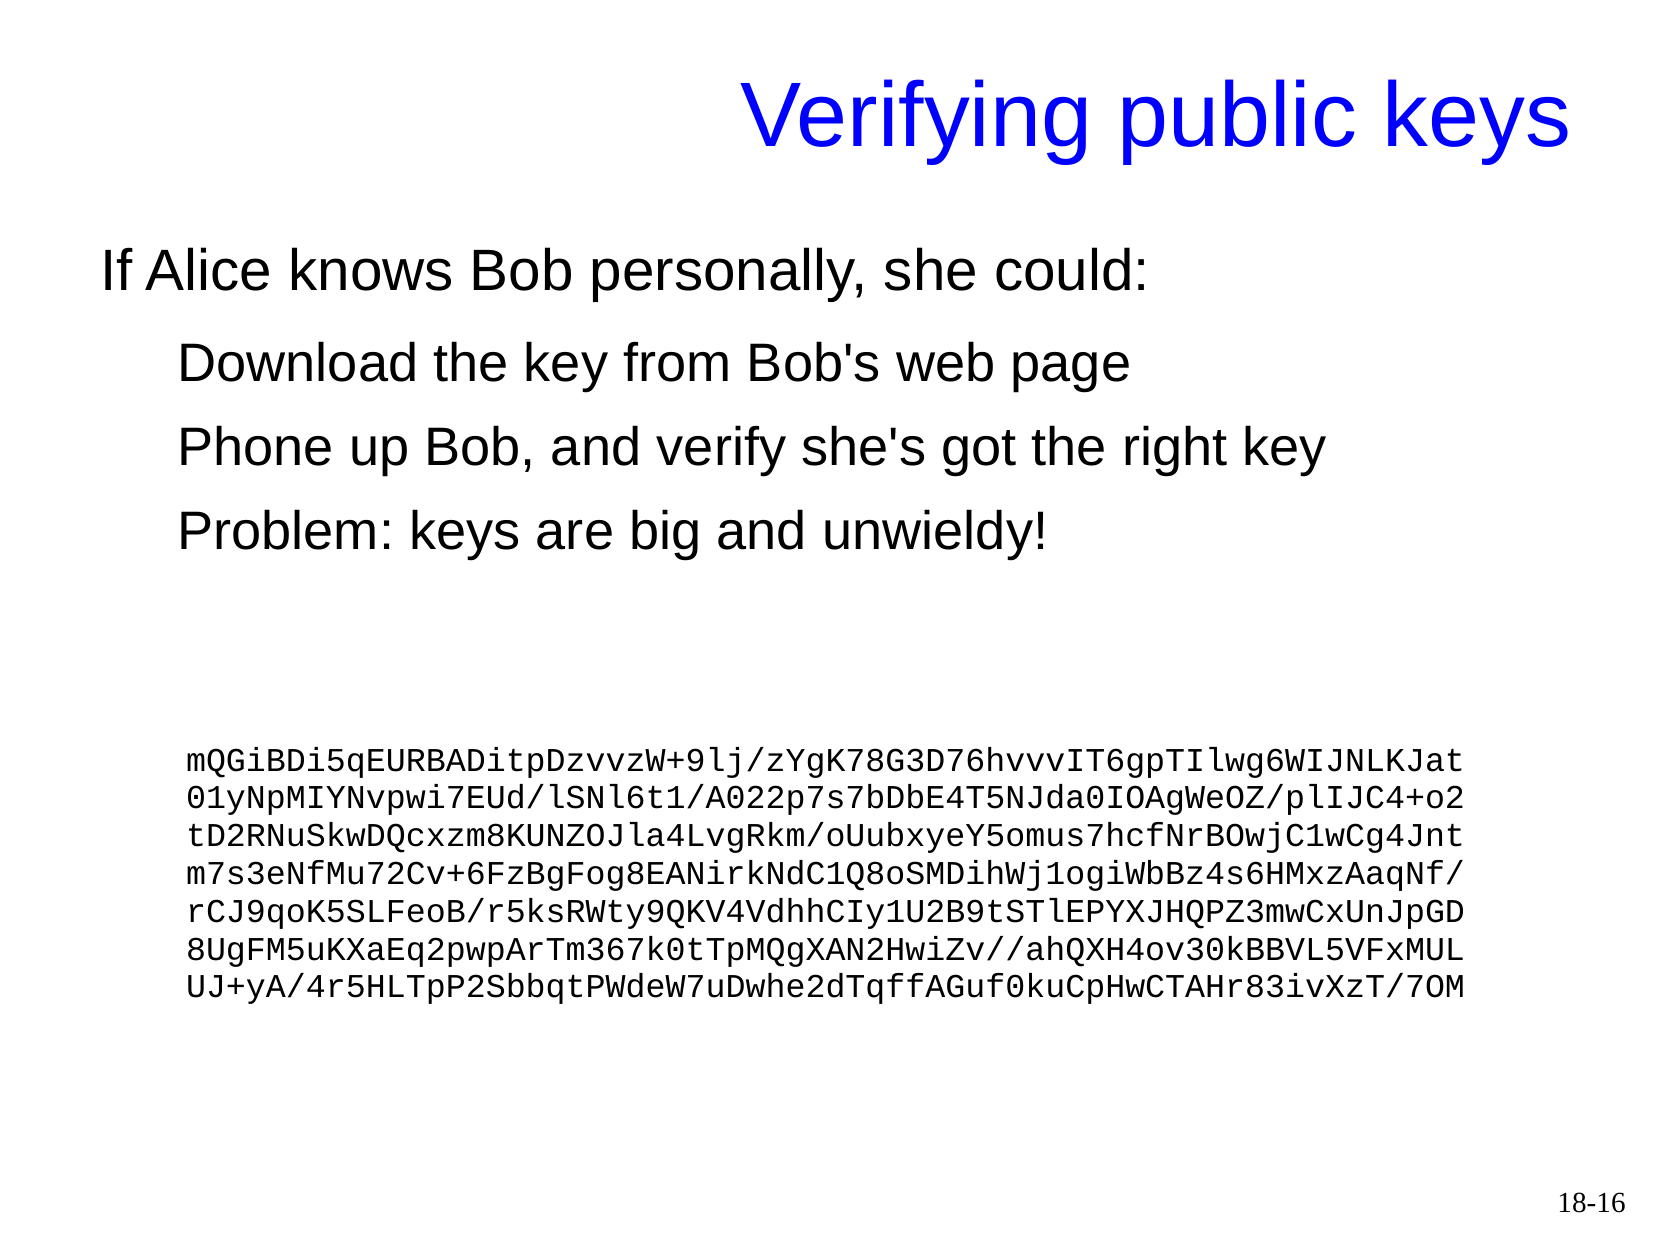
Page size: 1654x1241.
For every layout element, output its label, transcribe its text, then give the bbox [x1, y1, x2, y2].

text_box mQGiBDi5qEURBADitpDzvvzW+9lj/zYgK78G3D76hvvvIT6gpTIlwg6WIJNLKJat 01yNpMIYNvpwi7EUd/lSNl6t1/A022p7s7bDbE4T5NJda0IOAgWeOZ/plIJC4+o2 tD2RNuSkwDQcxzm8KUNZOJla4LvgRkm/oUubxyeY5omus7hcfNrBOwjC1wCg4Jnt m7s3eNfMu72Cv+6FzBgFog8EANirkNdC1Q8oSMDihWj1ogiWbBz4s6HMxzAaqNf/ rCJ9qoK5SLFeoB/r5ksRWty9QKV4VdhhCIy1U2B9tSTlEPYXJHQPZ3mwCxUnJpGD 8UgFM5uKXaEq2pwpArTm367k0tTpMQgXAN2HwiZv//ahQXH4ov30kBBVL5VFxMUL UJ+yA/4r5HLTpP2SbbqtPWdeW7uDwhe2dTqffAGuf0kuCpHwCTAHr83ivXzT/7OM [171, 736, 1481, 1016]
title Verifying public keys [84, 11, 1573, 219]
list If Alice knows Bob personally, she could: Download the key from Bob's web page Phone up Bob, and verify she's got the right key Problem: keys are big and unwieldy! [82, 237, 1571, 1171]
